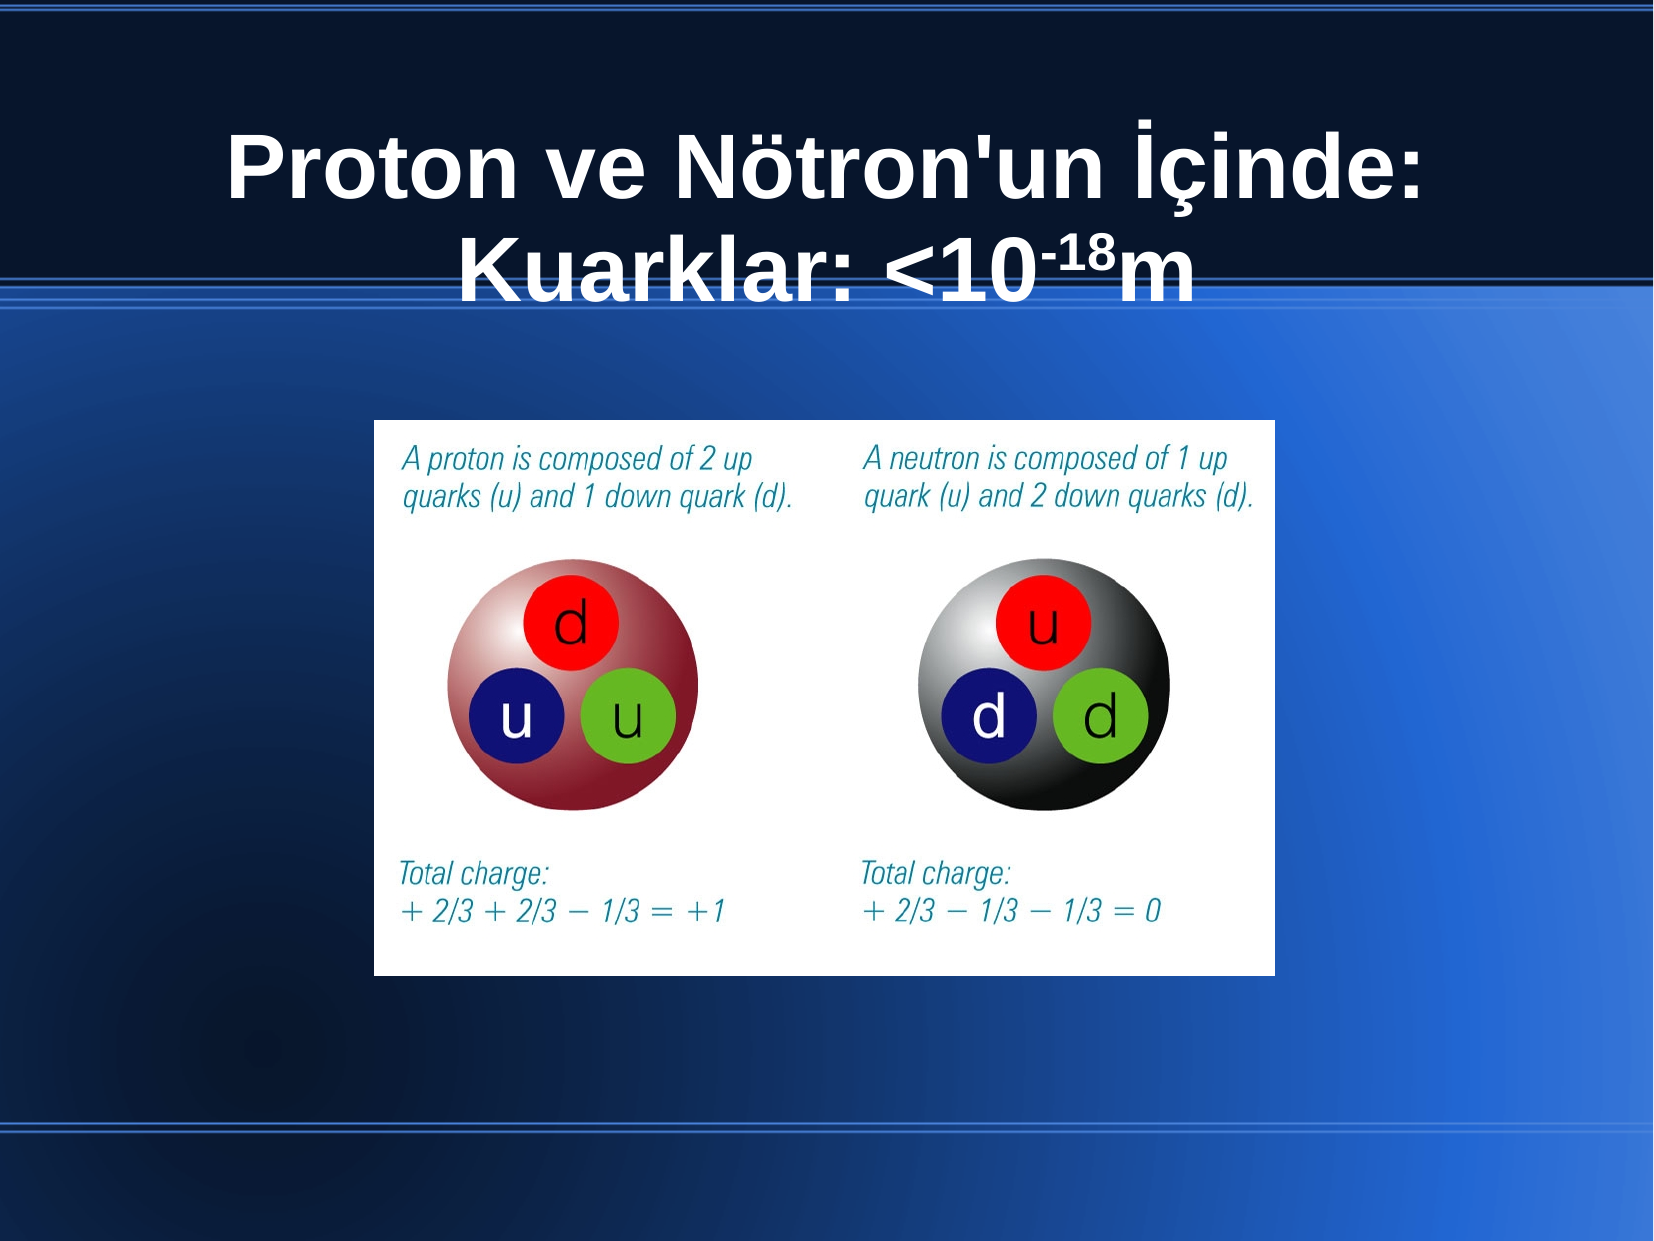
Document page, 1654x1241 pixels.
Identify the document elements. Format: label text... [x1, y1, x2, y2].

picture [0, 0, 1654, 1241]
title Proton ve Nötron'un İçinde: Kuarklar: <10-18m [121, 114, 1534, 323]
